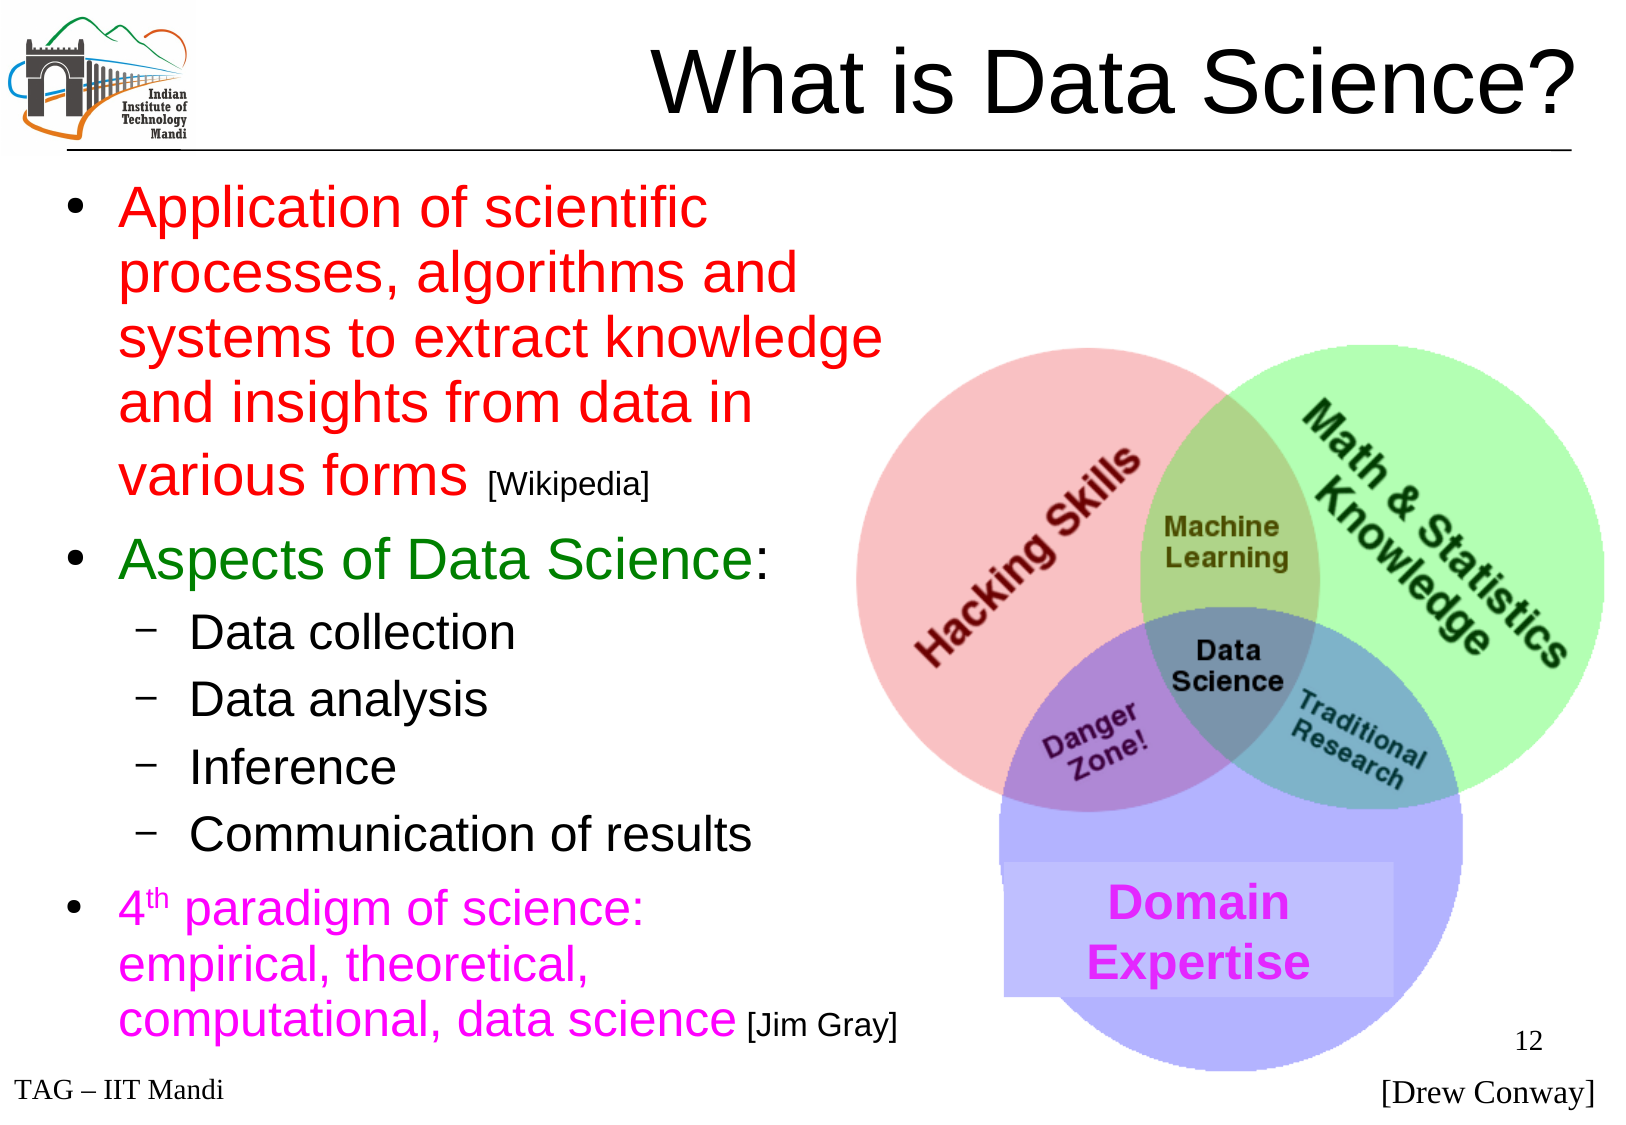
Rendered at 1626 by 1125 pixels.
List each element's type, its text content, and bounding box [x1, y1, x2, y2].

list Application of scientific processes, algorithms and systems to extract knowledge and insights from data in various forms [Wikipedia] Aspects of Data Science: Data collection Data analysis Inference Communication of results 4th paradigm of science: empirical, theoretical, computational, data science [Jim Gray] [47, 174, 969, 1087]
text_box Domain Expertise [1003, 862, 1394, 998]
text_box [Drew Conway] [1358, 1062, 1619, 1118]
picture [1, 0, 196, 156]
picture [840, 342, 1618, 1085]
title What is Data Science? [259, 27, 1580, 136]
